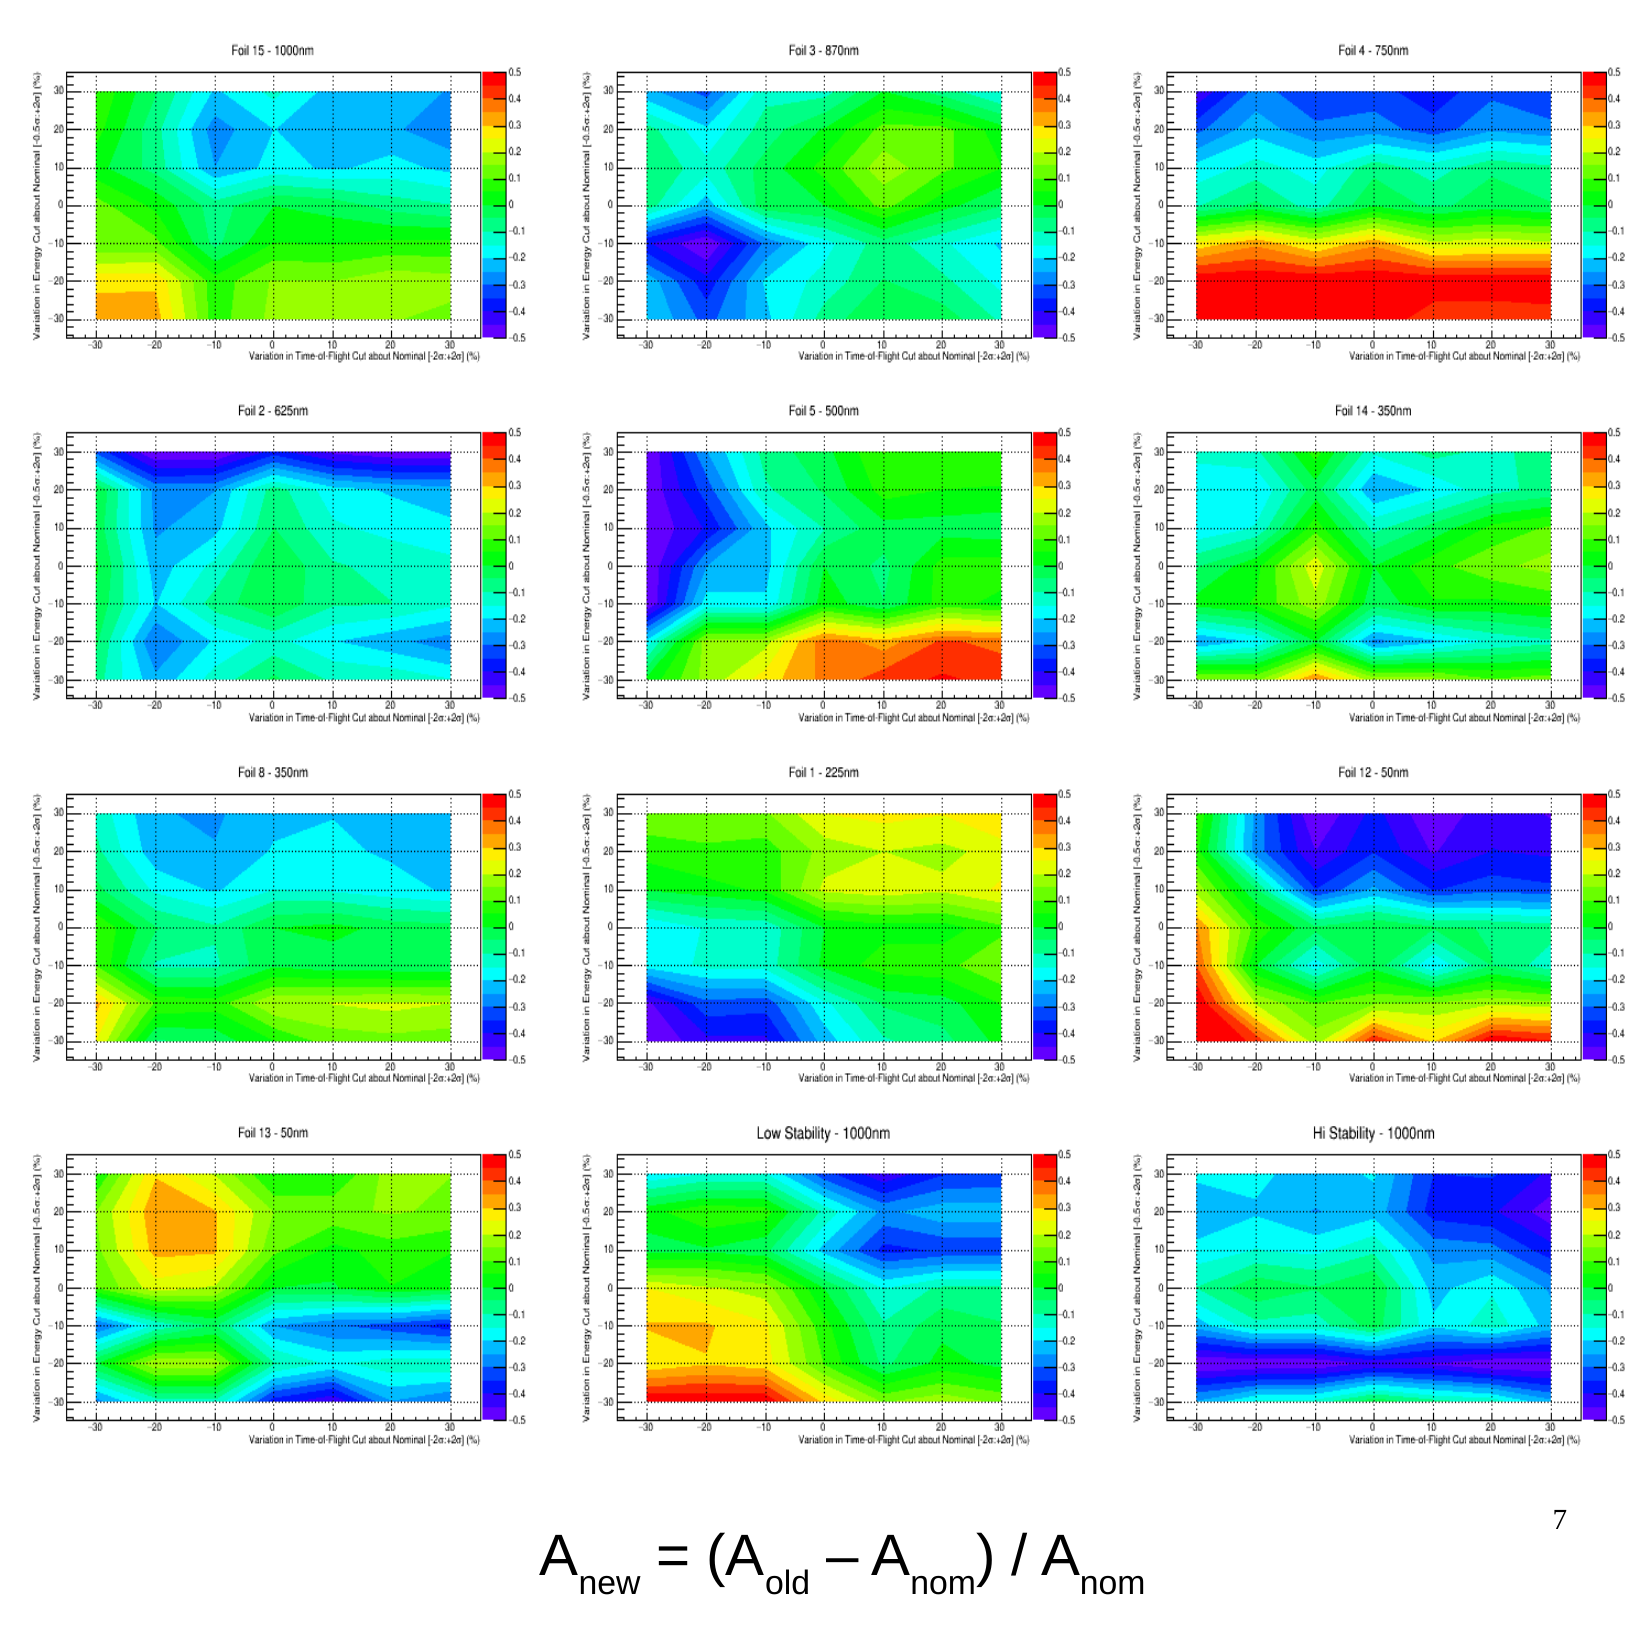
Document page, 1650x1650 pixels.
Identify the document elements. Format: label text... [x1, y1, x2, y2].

picture [0, 26, 1650, 1471]
text_box Anew = (Aold – Anom) / Anom [525, 1515, 1162, 1609]
